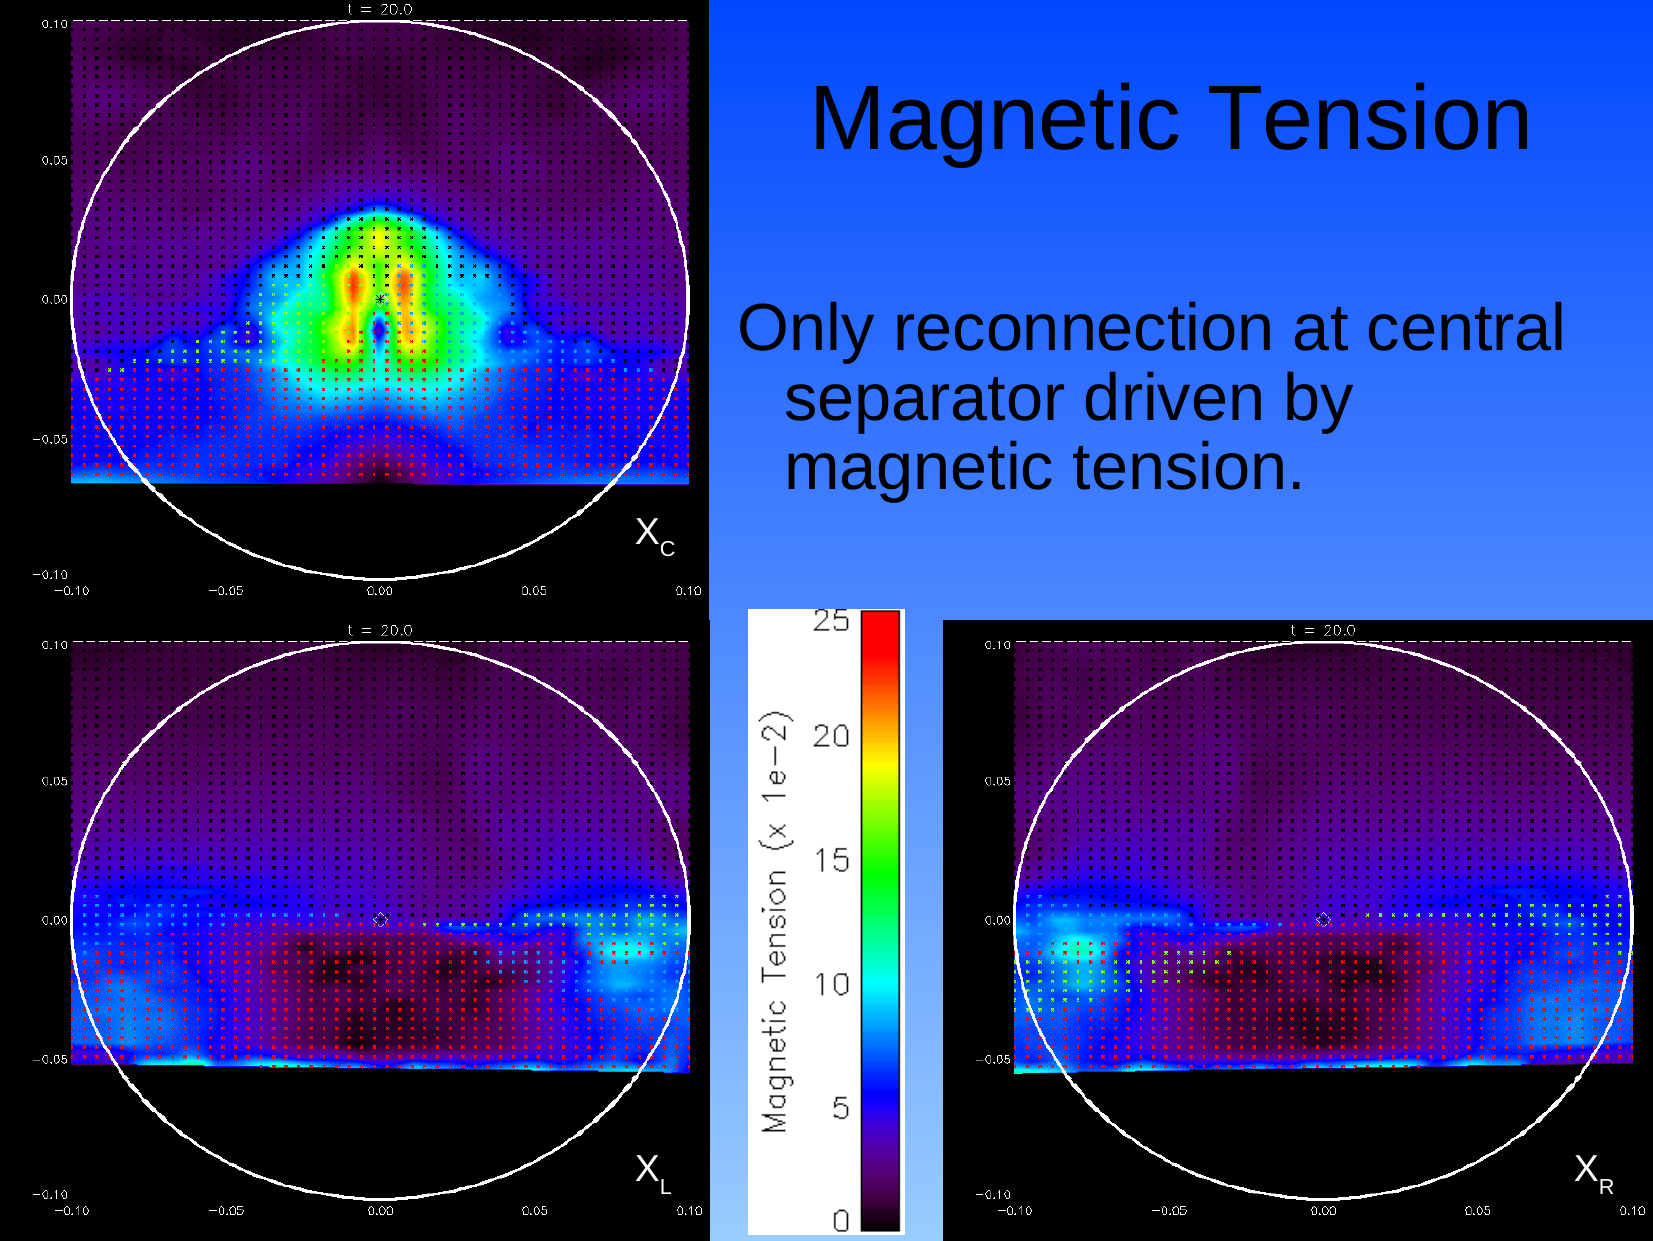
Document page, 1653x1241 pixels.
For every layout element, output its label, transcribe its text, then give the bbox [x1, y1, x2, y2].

picture [943, 620, 1653, 1241]
picture [0, 0, 710, 1241]
text_box XR [1559, 1140, 1630, 1203]
text_box XC [620, 502, 691, 565]
text_box XL [619, 1140, 687, 1203]
picture [748, 609, 905, 1235]
title Magnetic Tension [755, 17, 1588, 225]
list Only reconnection at central separator driven by magnetic tension. [738, 295, 1595, 591]
